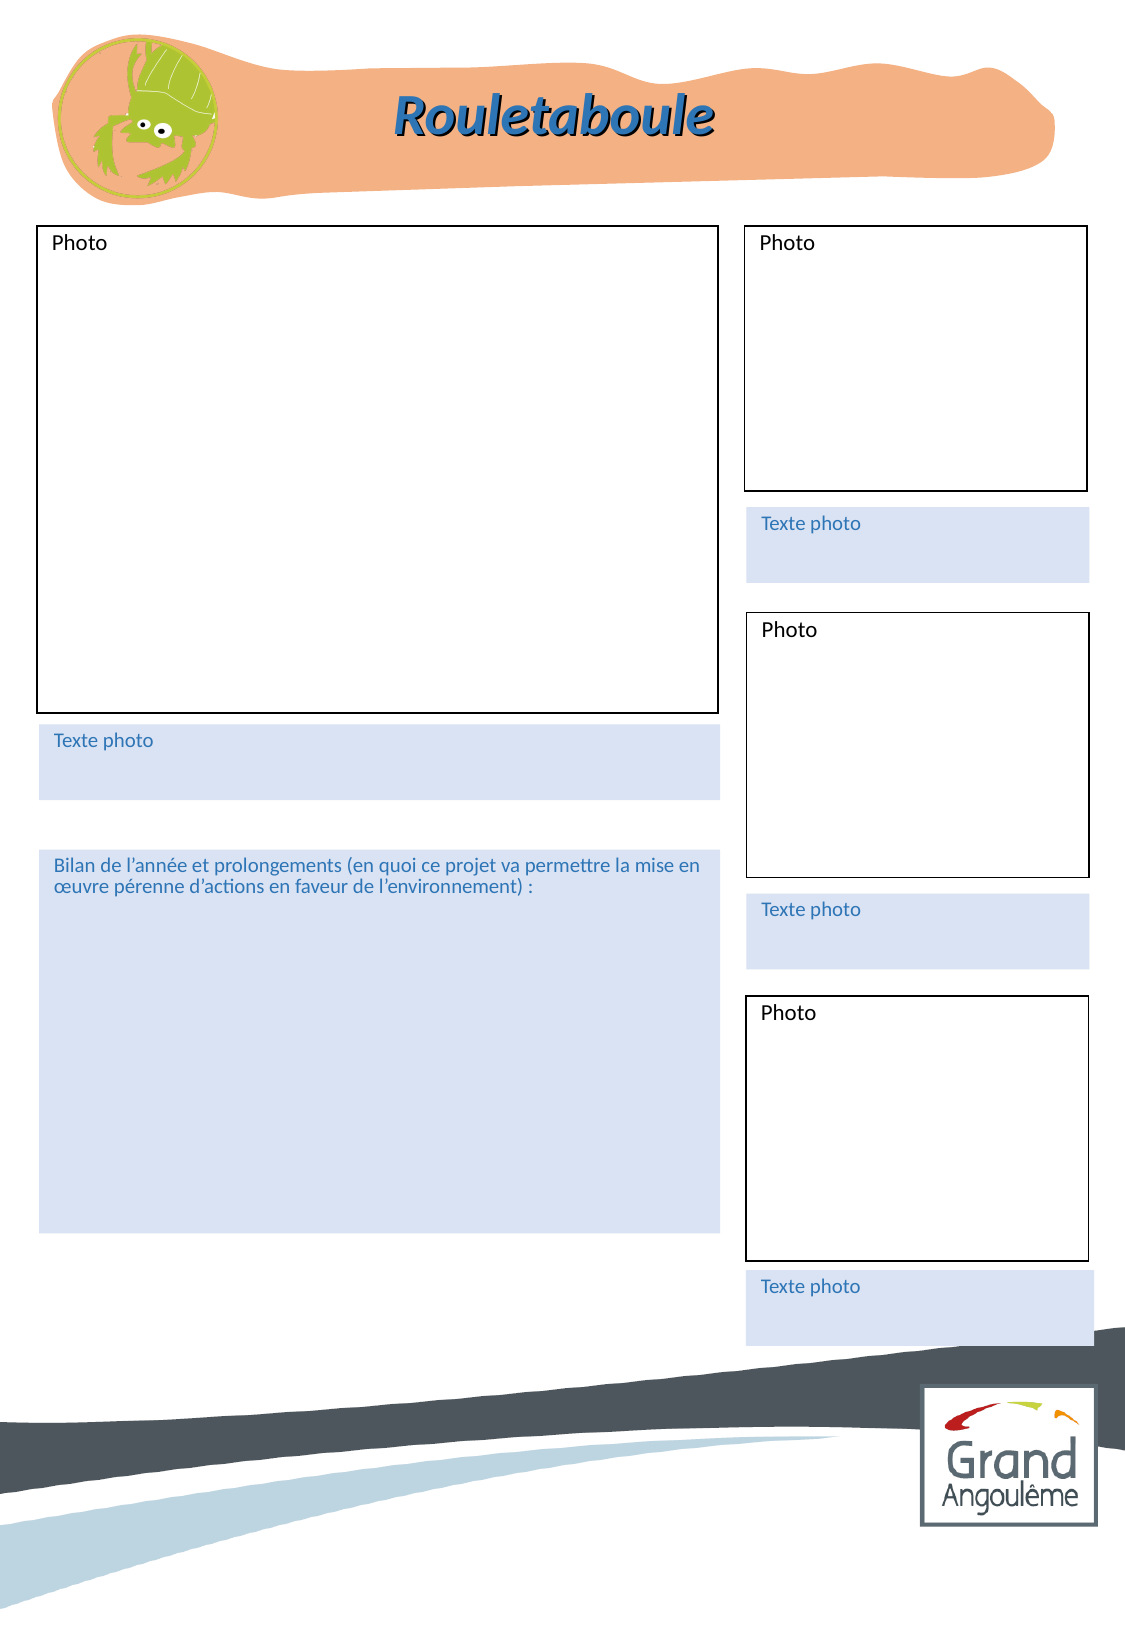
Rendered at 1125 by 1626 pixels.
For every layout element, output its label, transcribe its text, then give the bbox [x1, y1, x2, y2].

picture [0, 1312, 1125, 1625]
text_box Texte photo [746, 507, 1090, 583]
picture [45, 27, 229, 211]
text_box Photo [746, 612, 1090, 878]
text_box Texte photo [746, 893, 1090, 970]
text_box Texte photo [745, 1270, 1095, 1346]
text_box Photo [744, 225, 1088, 491]
text_box Rouletaboule [229, 55, 1055, 199]
text_box Bilan de l’année et prolongements (en quoi ce projet va permettre la mise en œuvre pérenne d’actions en faveur de l’environnement) : [39, 849, 721, 1234]
text_box Texte photo [39, 724, 721, 801]
text_box Photo [745, 995, 1089, 1261]
text_box Photo [36, 225, 718, 714]
